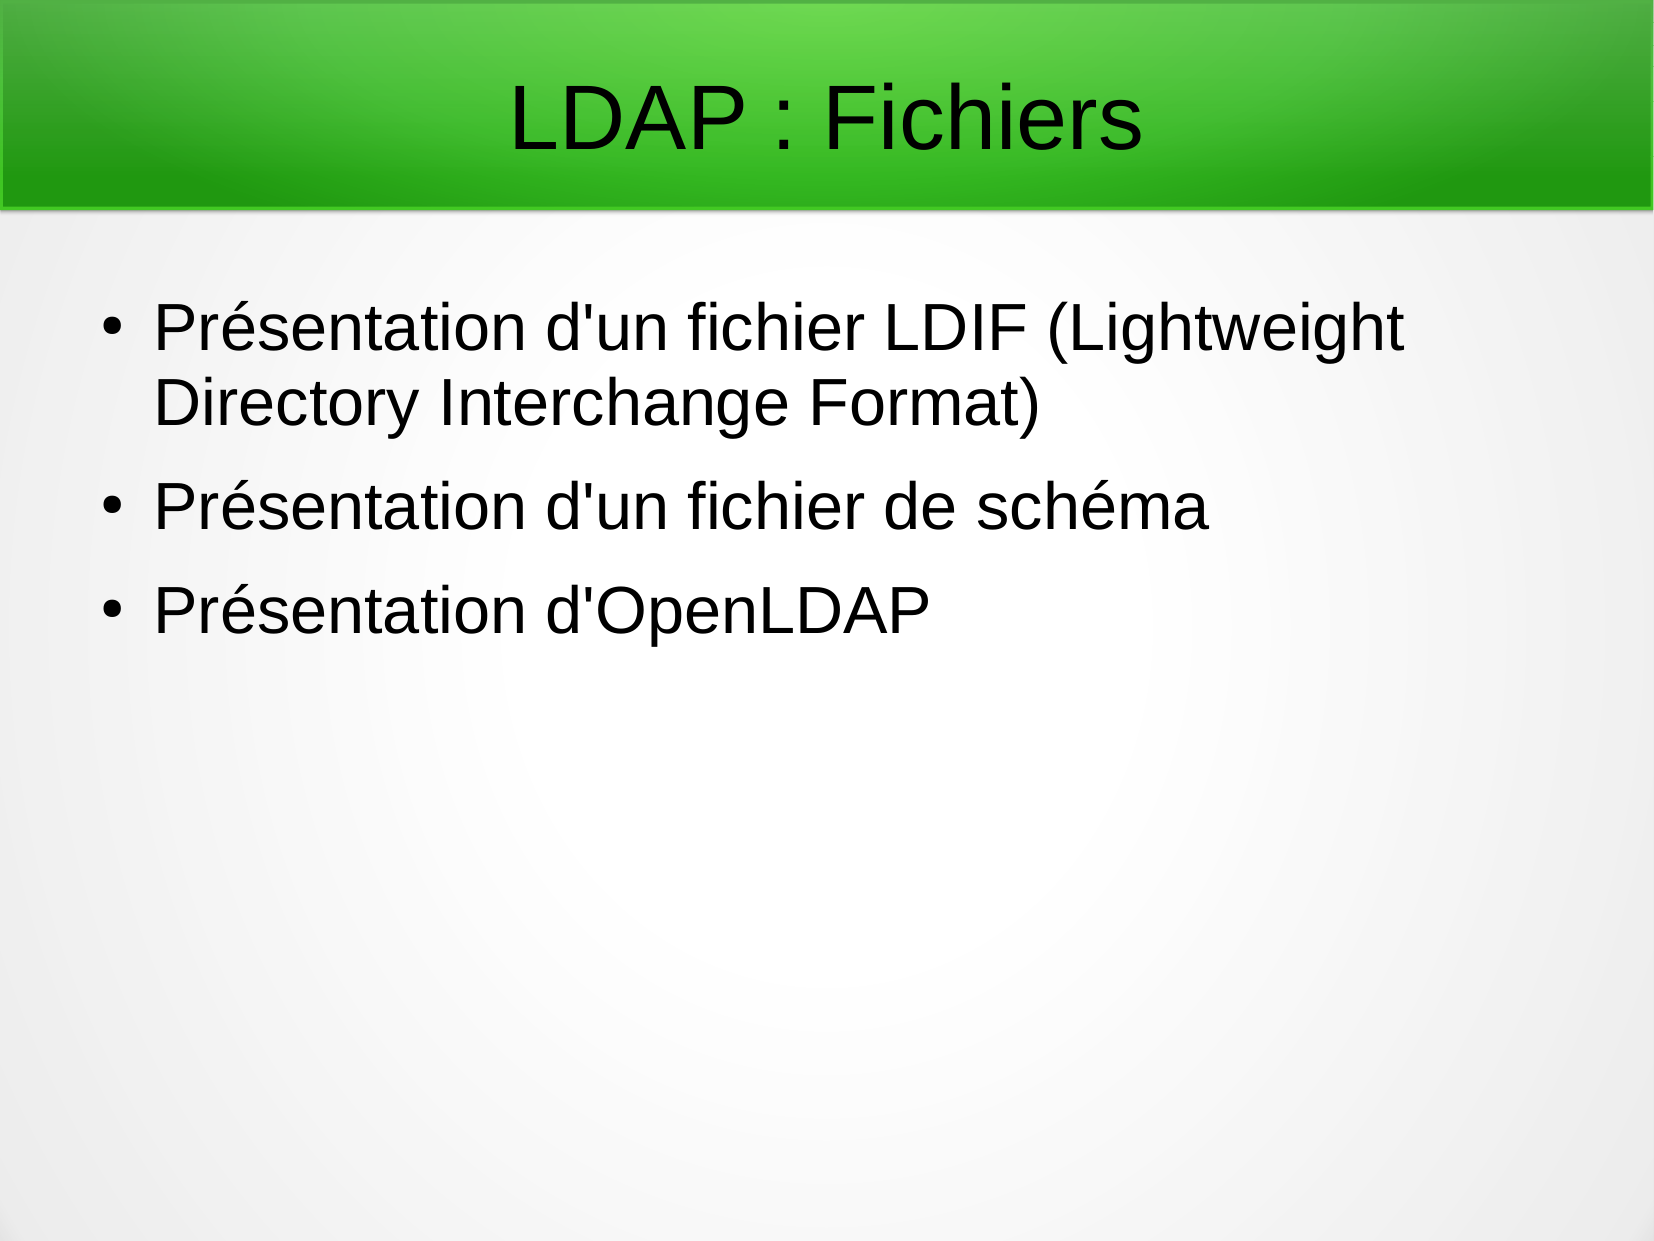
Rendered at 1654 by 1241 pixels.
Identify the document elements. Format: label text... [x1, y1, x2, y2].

list Présentation d'un fichier LDIF (Lightweight Directory Interchange Format) Présentation d'un fichier de schéma Présentation d'OpenLDAP [82, 290, 1571, 1010]
title LDAP : Fichiers [82, 47, 1571, 189]
